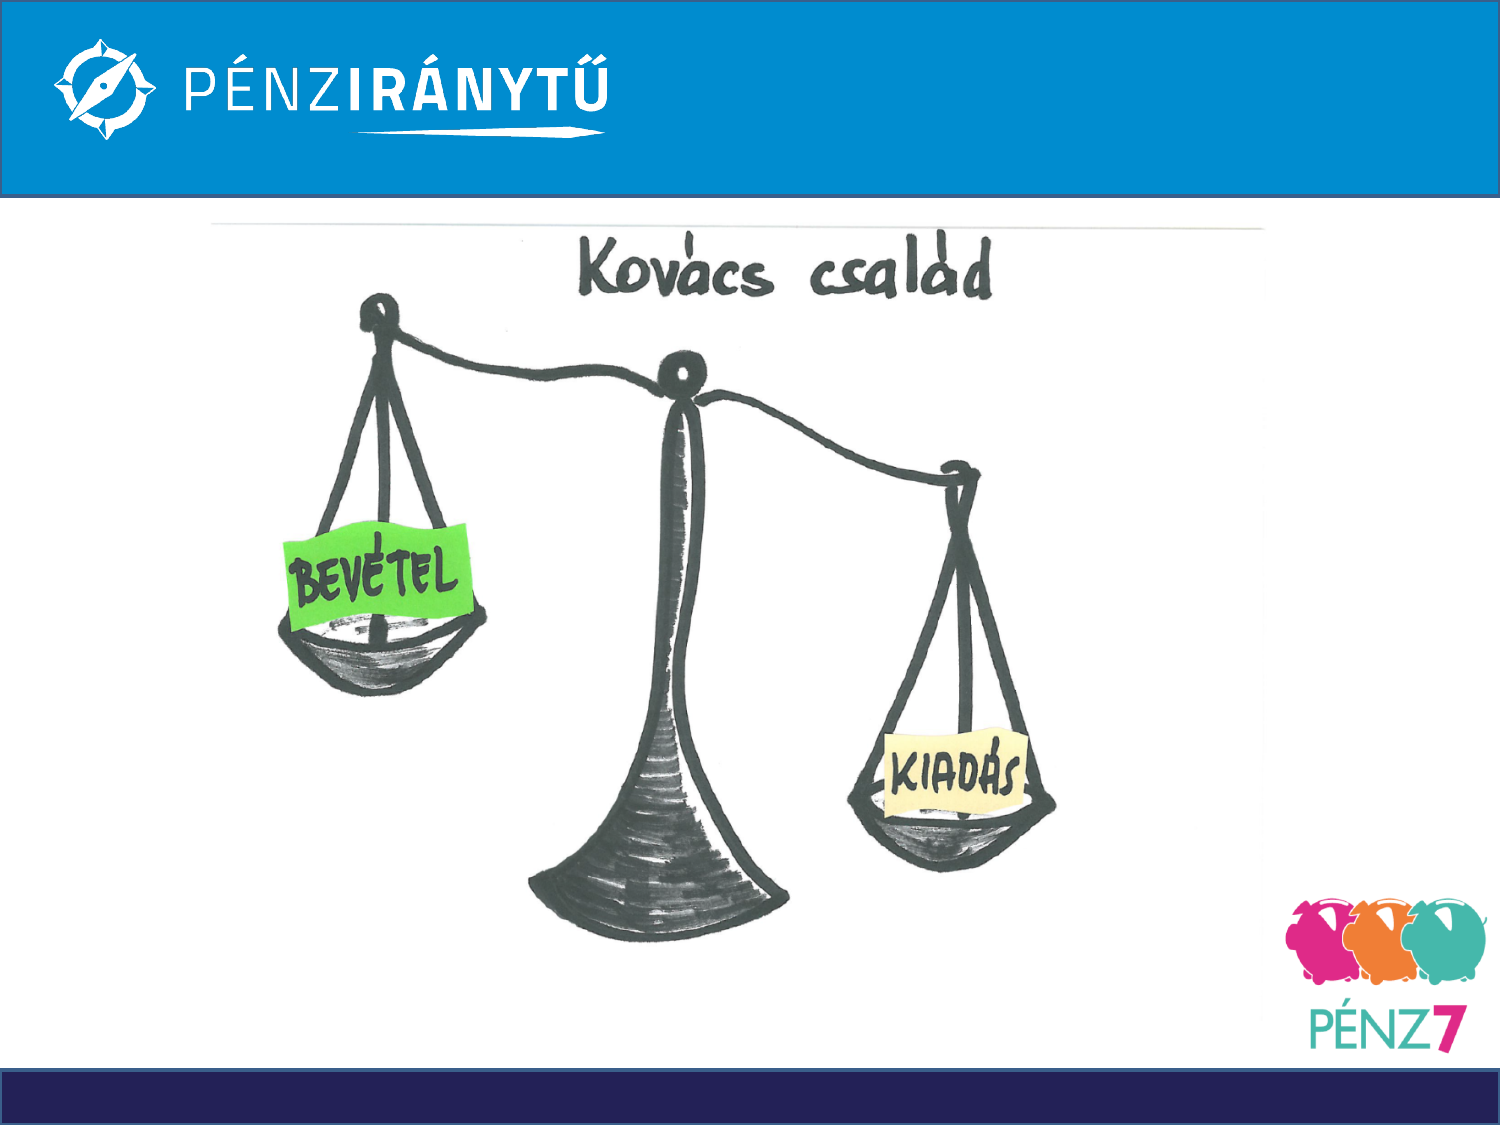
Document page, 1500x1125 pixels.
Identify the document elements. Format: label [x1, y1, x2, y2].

picture [57, 86, 76, 109]
picture [206, 219, 1500, 1057]
picture [458, 69, 491, 110]
picture [235, 55, 245, 63]
picture [537, 69, 567, 110]
picture [425, 55, 437, 64]
picture [576, 69, 606, 111]
picture [70, 54, 153, 120]
picture [104, 49, 125, 61]
picture [593, 55, 605, 64]
picture [228, 68, 253, 110]
picture [64, 40, 101, 83]
picture [414, 69, 446, 110]
picture [79, 113, 103, 127]
picture [267, 68, 297, 110]
picture [187, 68, 214, 110]
picture [351, 69, 358, 110]
picture [501, 69, 531, 110]
picture [374, 69, 404, 110]
picture [385, 127, 599, 137]
picture [105, 90, 146, 139]
picture [310, 68, 337, 110]
picture [579, 55, 591, 64]
